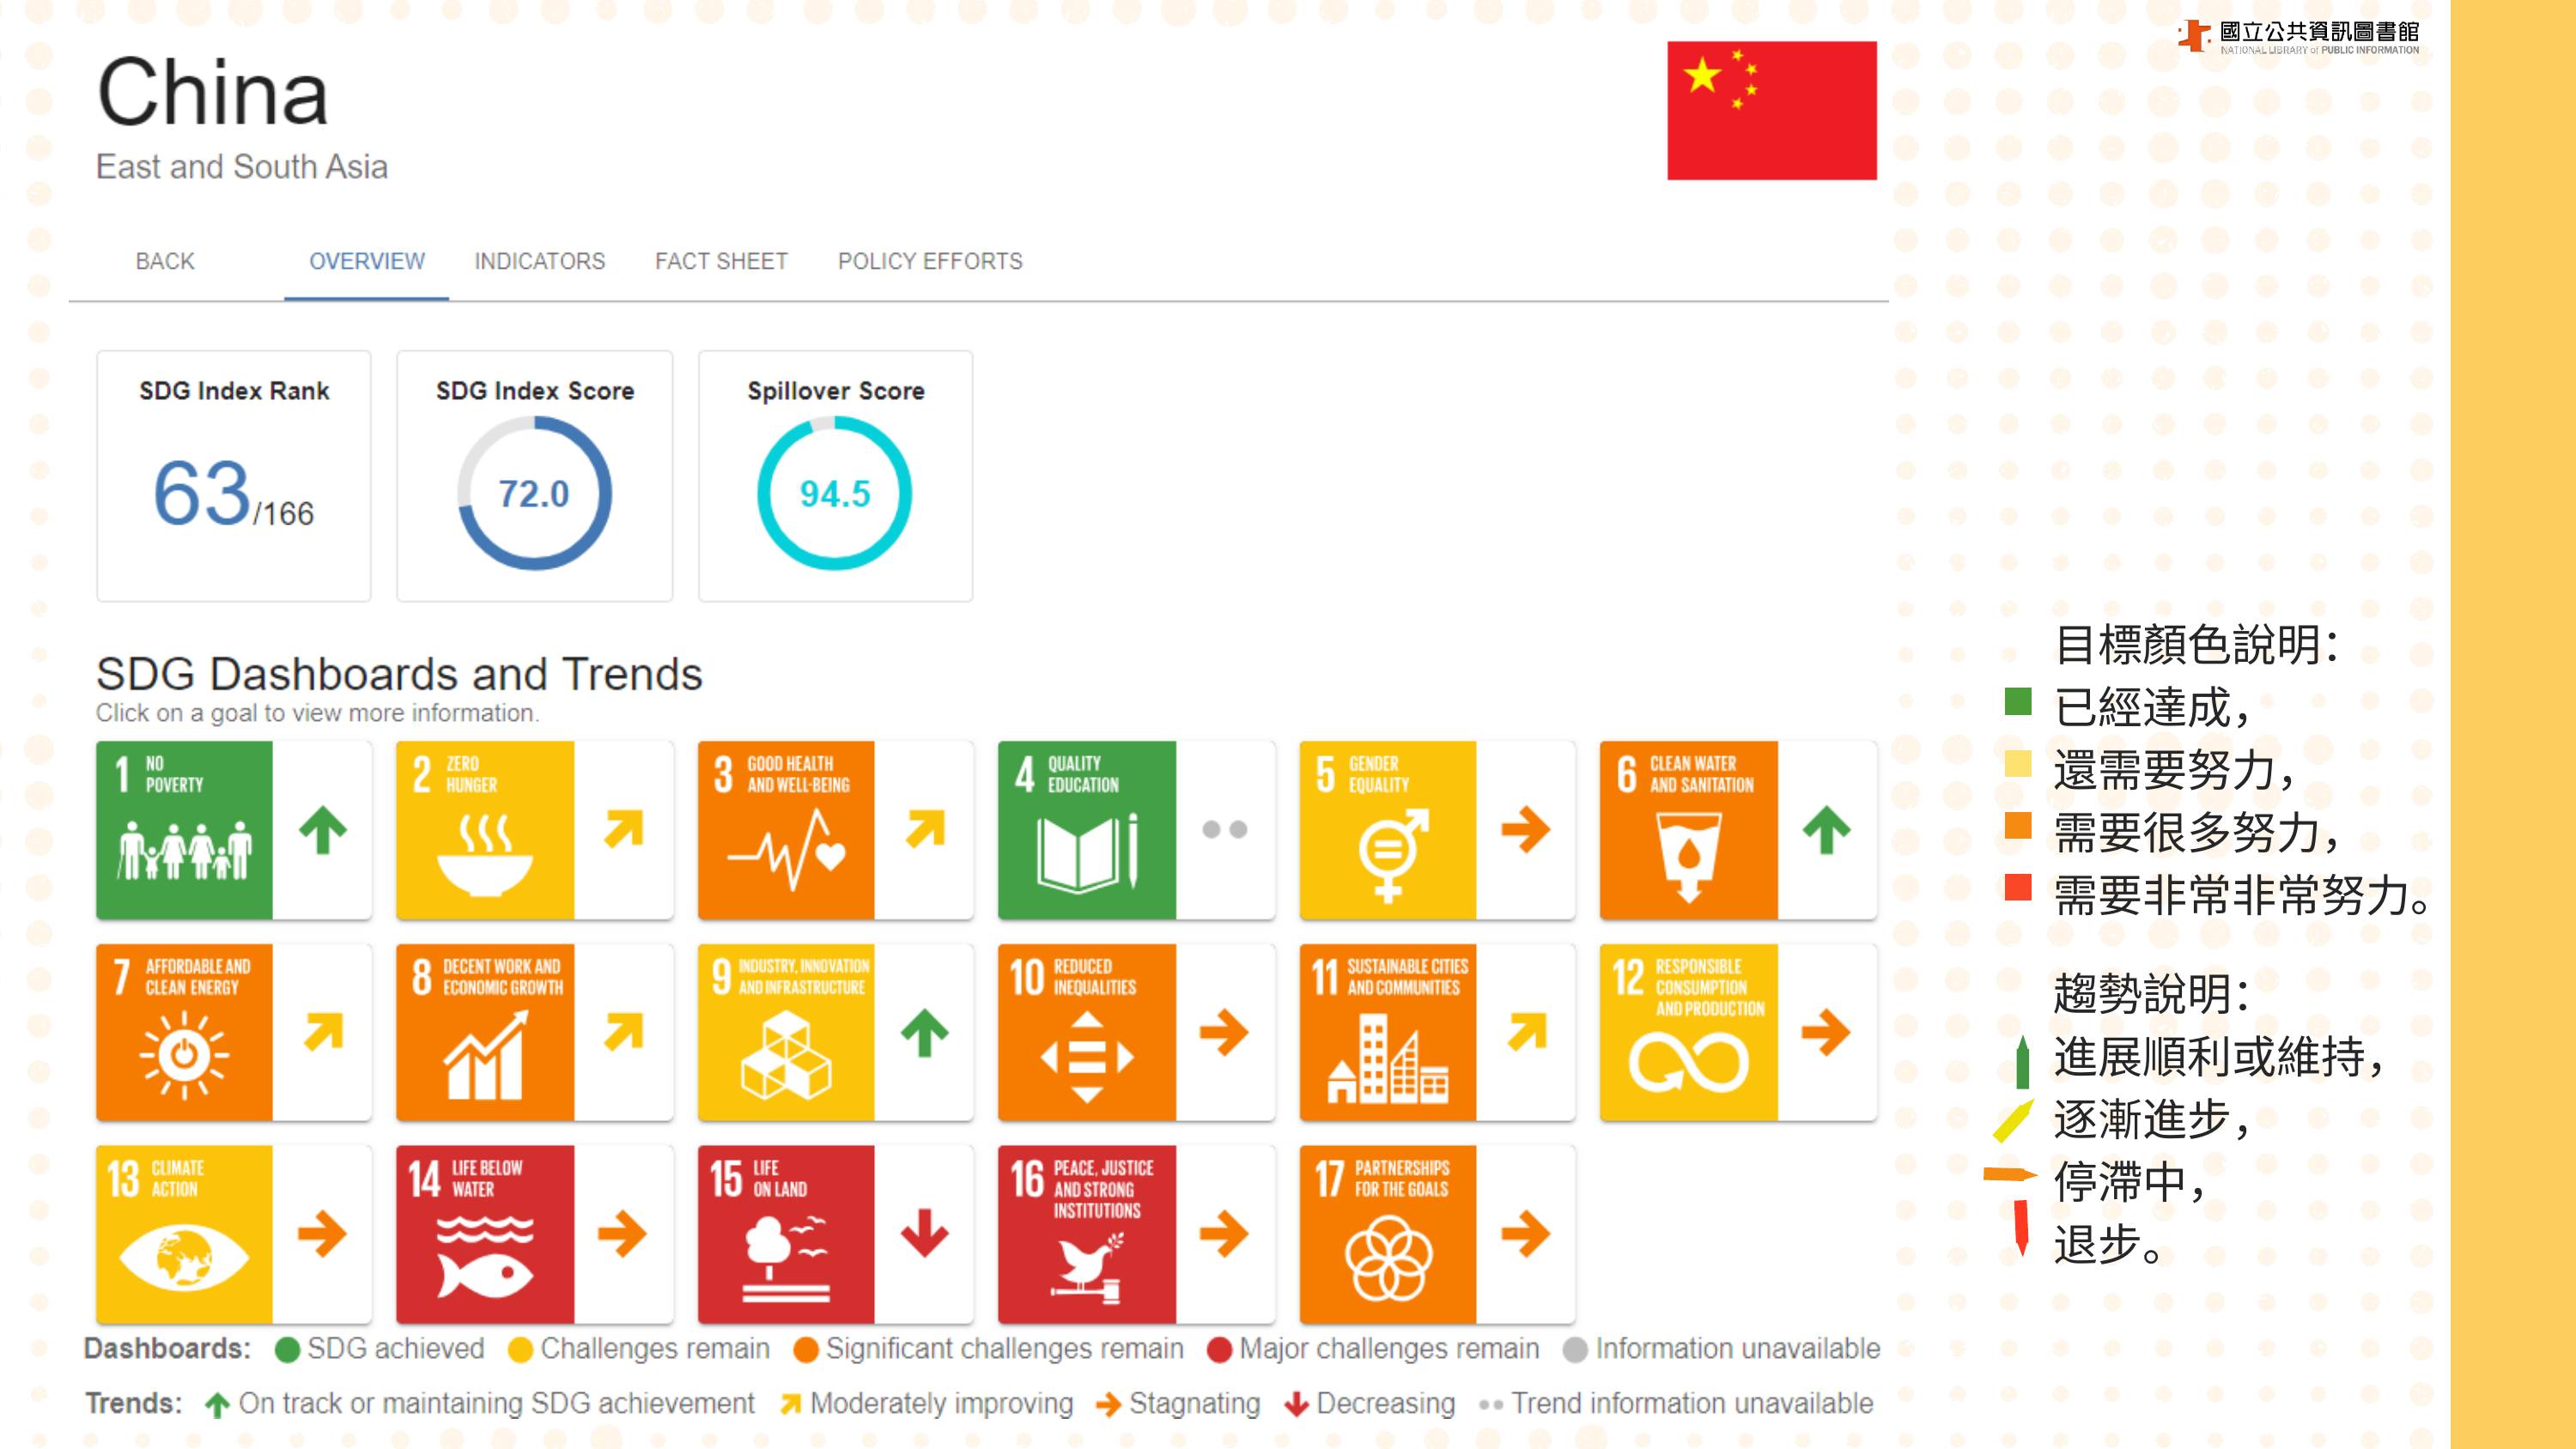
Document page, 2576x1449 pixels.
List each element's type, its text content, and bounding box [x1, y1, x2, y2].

text_box 趨勢說明： 進展順利或維持， 逐漸進步， 停滯中， 退步。 [2053, 957, 2576, 1264]
picture [2177, 18, 2420, 54]
text_box 目標顏色說明： 已經達成， 還需要努力， 需要很多努力， 需要非常非常努力。 [2053, 607, 2474, 919]
text_box [0, 0, 2576, 1449]
